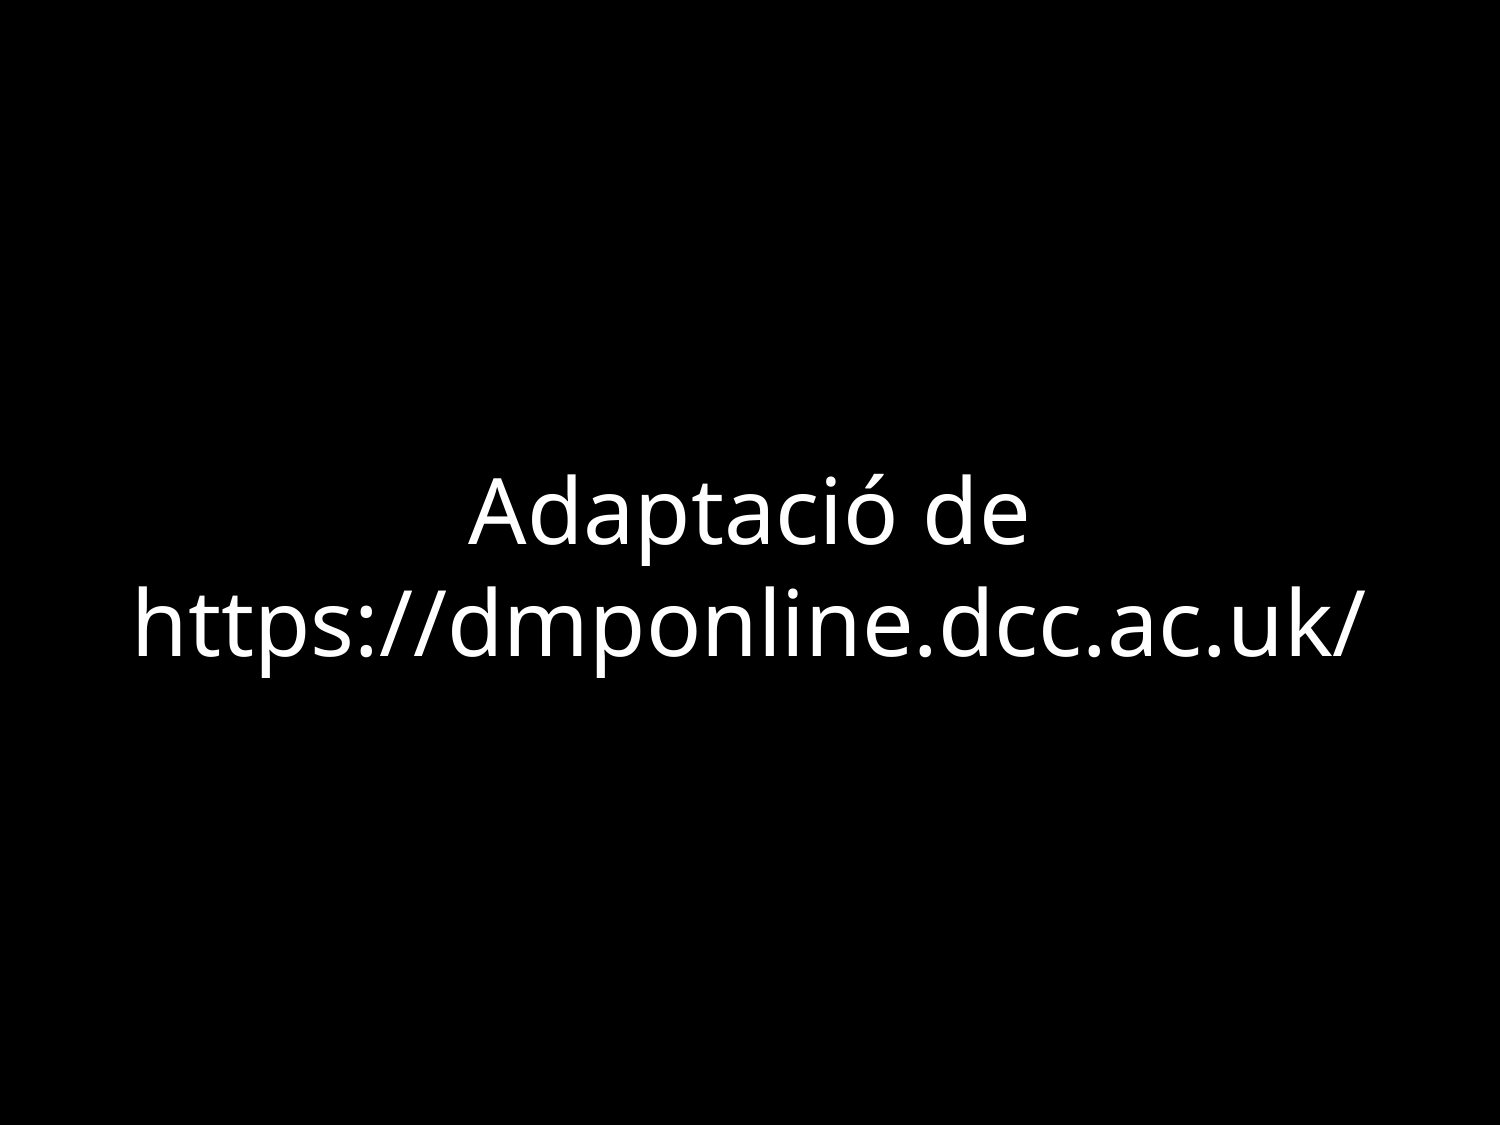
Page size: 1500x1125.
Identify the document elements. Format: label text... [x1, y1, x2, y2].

subtitle Adaptació de https://dmponline.dcc.ac.uk/ [109, 112, 1391, 1013]
